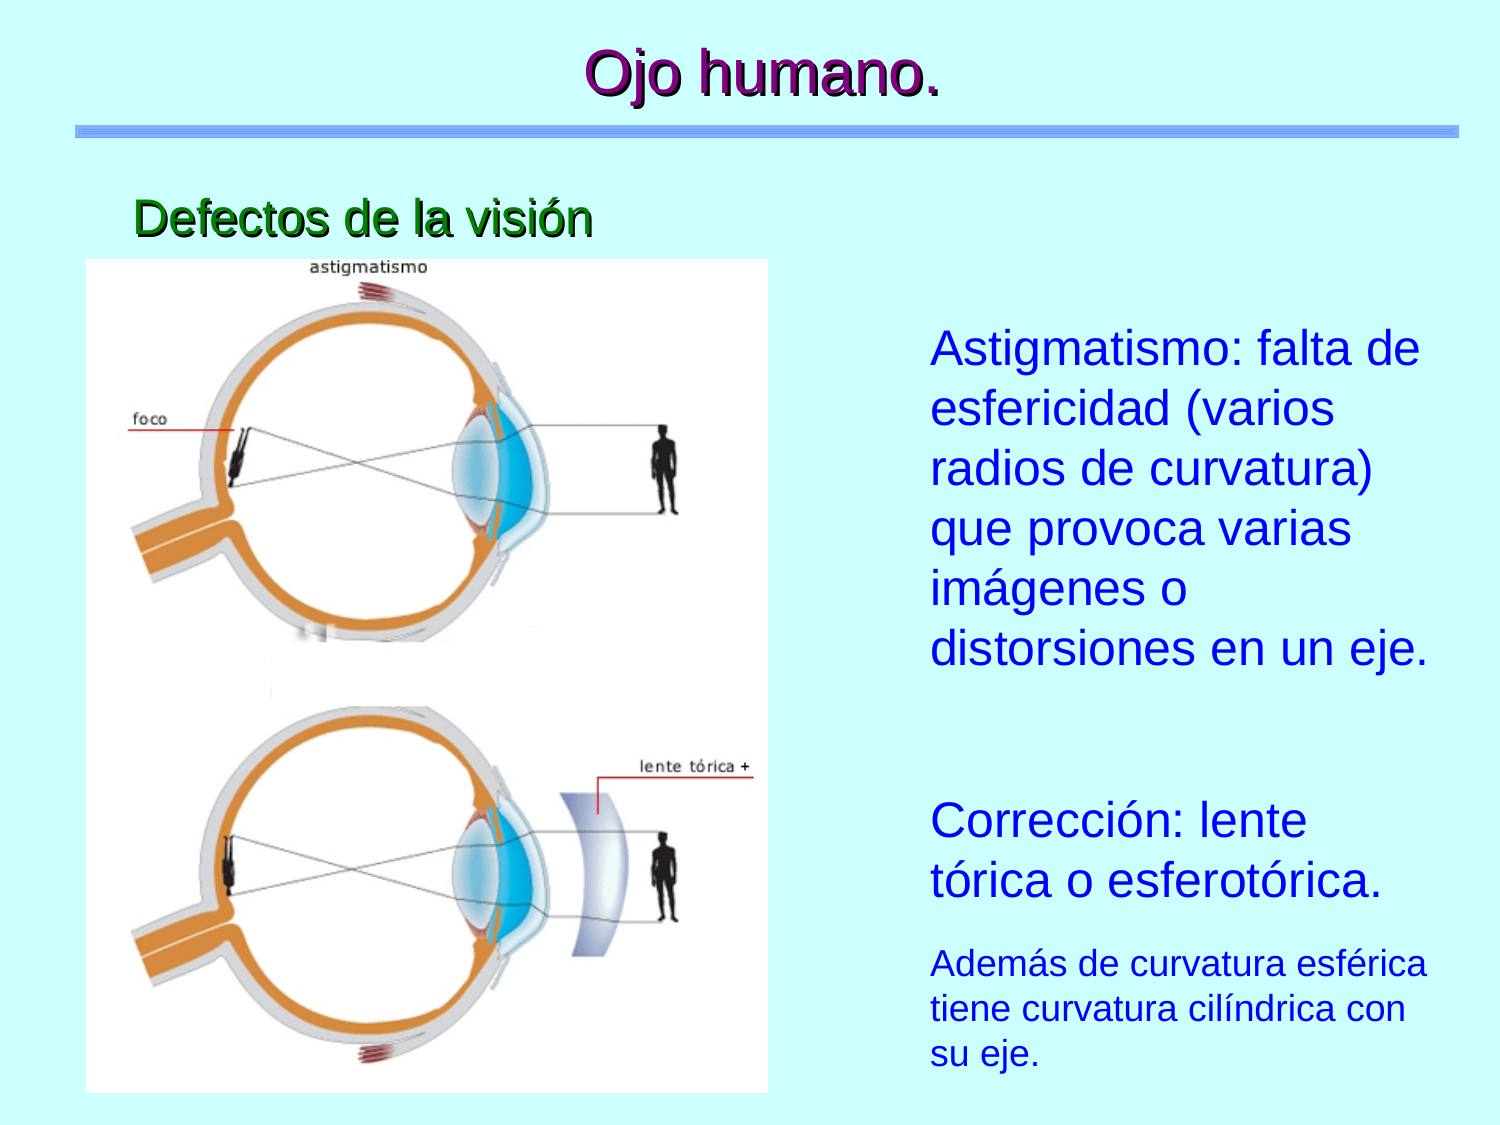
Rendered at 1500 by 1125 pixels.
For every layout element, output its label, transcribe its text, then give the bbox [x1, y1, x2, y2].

picture [86, 259, 768, 1093]
text_box Astigmatismo: falta de esfericidad (varios radios de curvatura) que provoca varias imágenes o distorsiones en un eje. [915, 308, 1447, 683]
text_box Defectos de la visión [70, 177, 768, 296]
text_box Ojo humano. [50, 23, 1476, 114]
text_box Corrección: lente tórica o esferotórica. Además de curvatura esférica tiene curvatura cilíndrica con su eje. [915, 780, 1447, 1082]
text_box [75, 125, 1460, 138]
